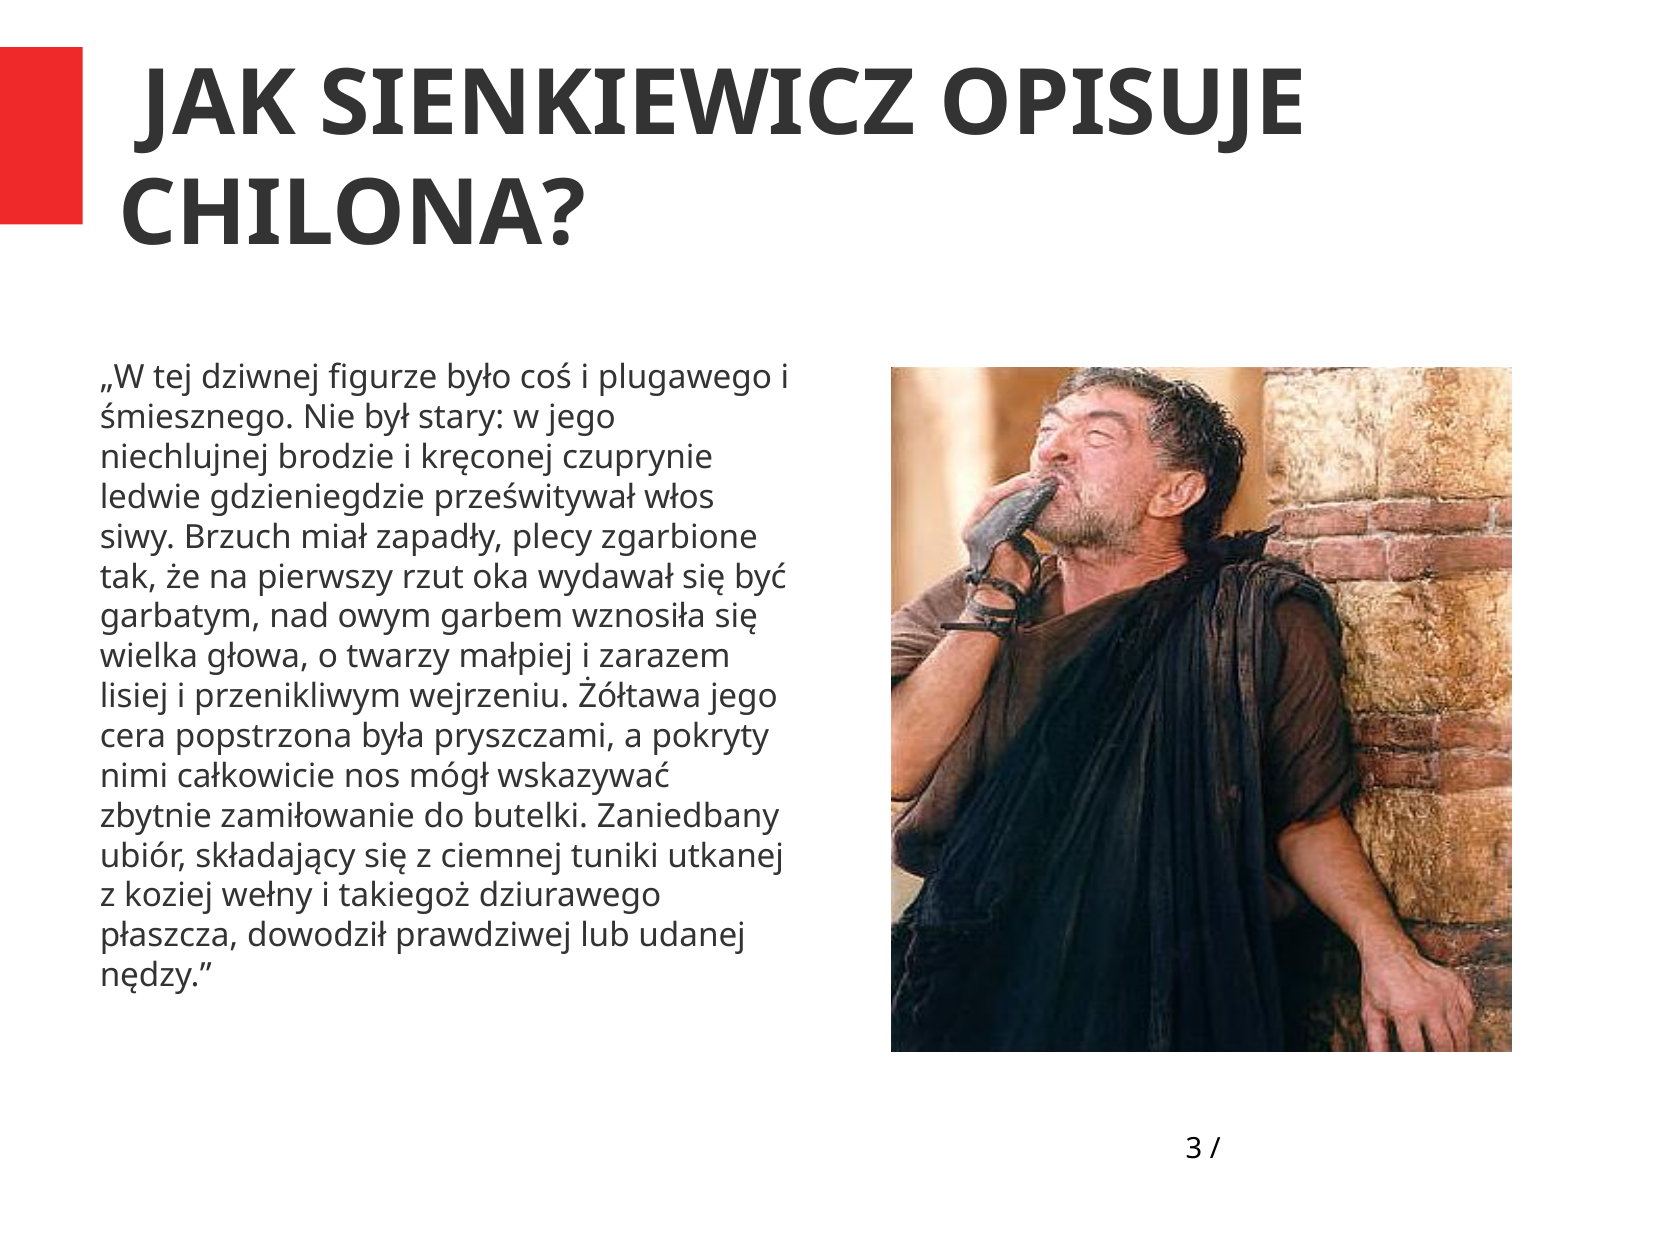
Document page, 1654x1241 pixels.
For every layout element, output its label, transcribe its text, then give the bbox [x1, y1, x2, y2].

text_box / [1185, 1129, 1571, 1216]
list „W tej dziwnej figurze było coś i plugawego i śmiesznego. Nie był stary: w jego niechlujnej brodzie i kręconej czuprynie ledwie gdzieniegdzie prześwitywał włos siwy. Brzuch miał zapadły, plecy zgarbione tak, że na pierwszy rzut oka wydawał się być garbatym, nad owym garbem wznosiła się wielka głowa, o twarzy małpiej i zarazem lisiej i przenikliwym wejrzeniu. Żółtawa jego cera popstrzona była pryszczami, a pokryty nimi całkowicie nos mógł wskazywać zbytnie zamiłowanie do butelki. Zaniedbany ubiór, składający się z ciemnej tuniki utkanej z koziej wełny i takiegoż dziurawego płaszcza, dowodził prawdziwej lub udanej nędzy.” [99, 355, 792, 1075]
picture [891, 367, 1512, 1052]
title JAK SIENKIEWICZ OPISUJE CHILONA? [118, 28, 1571, 278]
